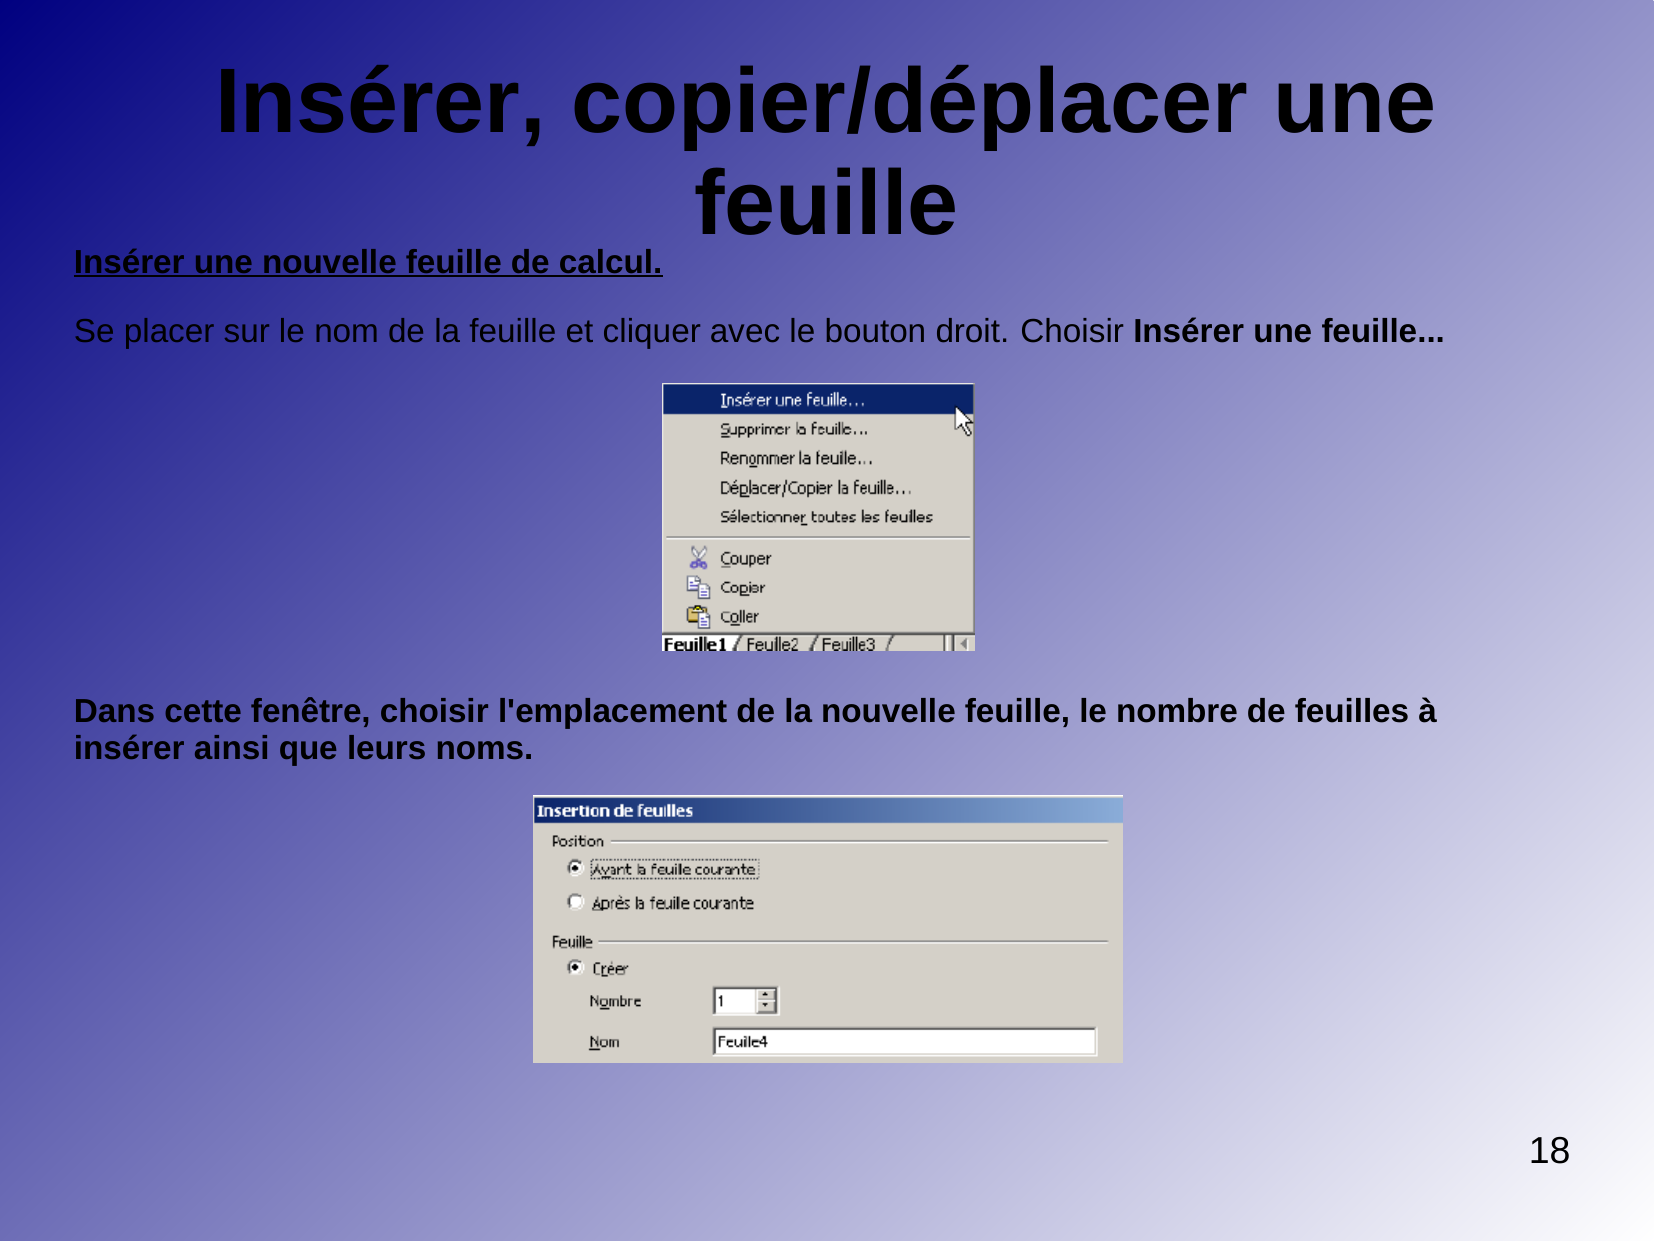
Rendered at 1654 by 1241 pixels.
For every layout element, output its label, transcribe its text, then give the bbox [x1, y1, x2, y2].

picture [533, 795, 1123, 1063]
title Insérer, copier/déplacer une feuille [82, 50, 1571, 256]
picture [662, 383, 975, 652]
text_box Insérer une nouvelle feuille de calcul. Se placer sur le nom de la feuille et cliquer avec le bouton droit. Choisir Insérer une feuille... Dans cette fenêtre, choisir l'emplacement de la nouvelle feuille, le nombre de feuilles à insérer ainsi que leurs noms. [59, 236, 1506, 790]
